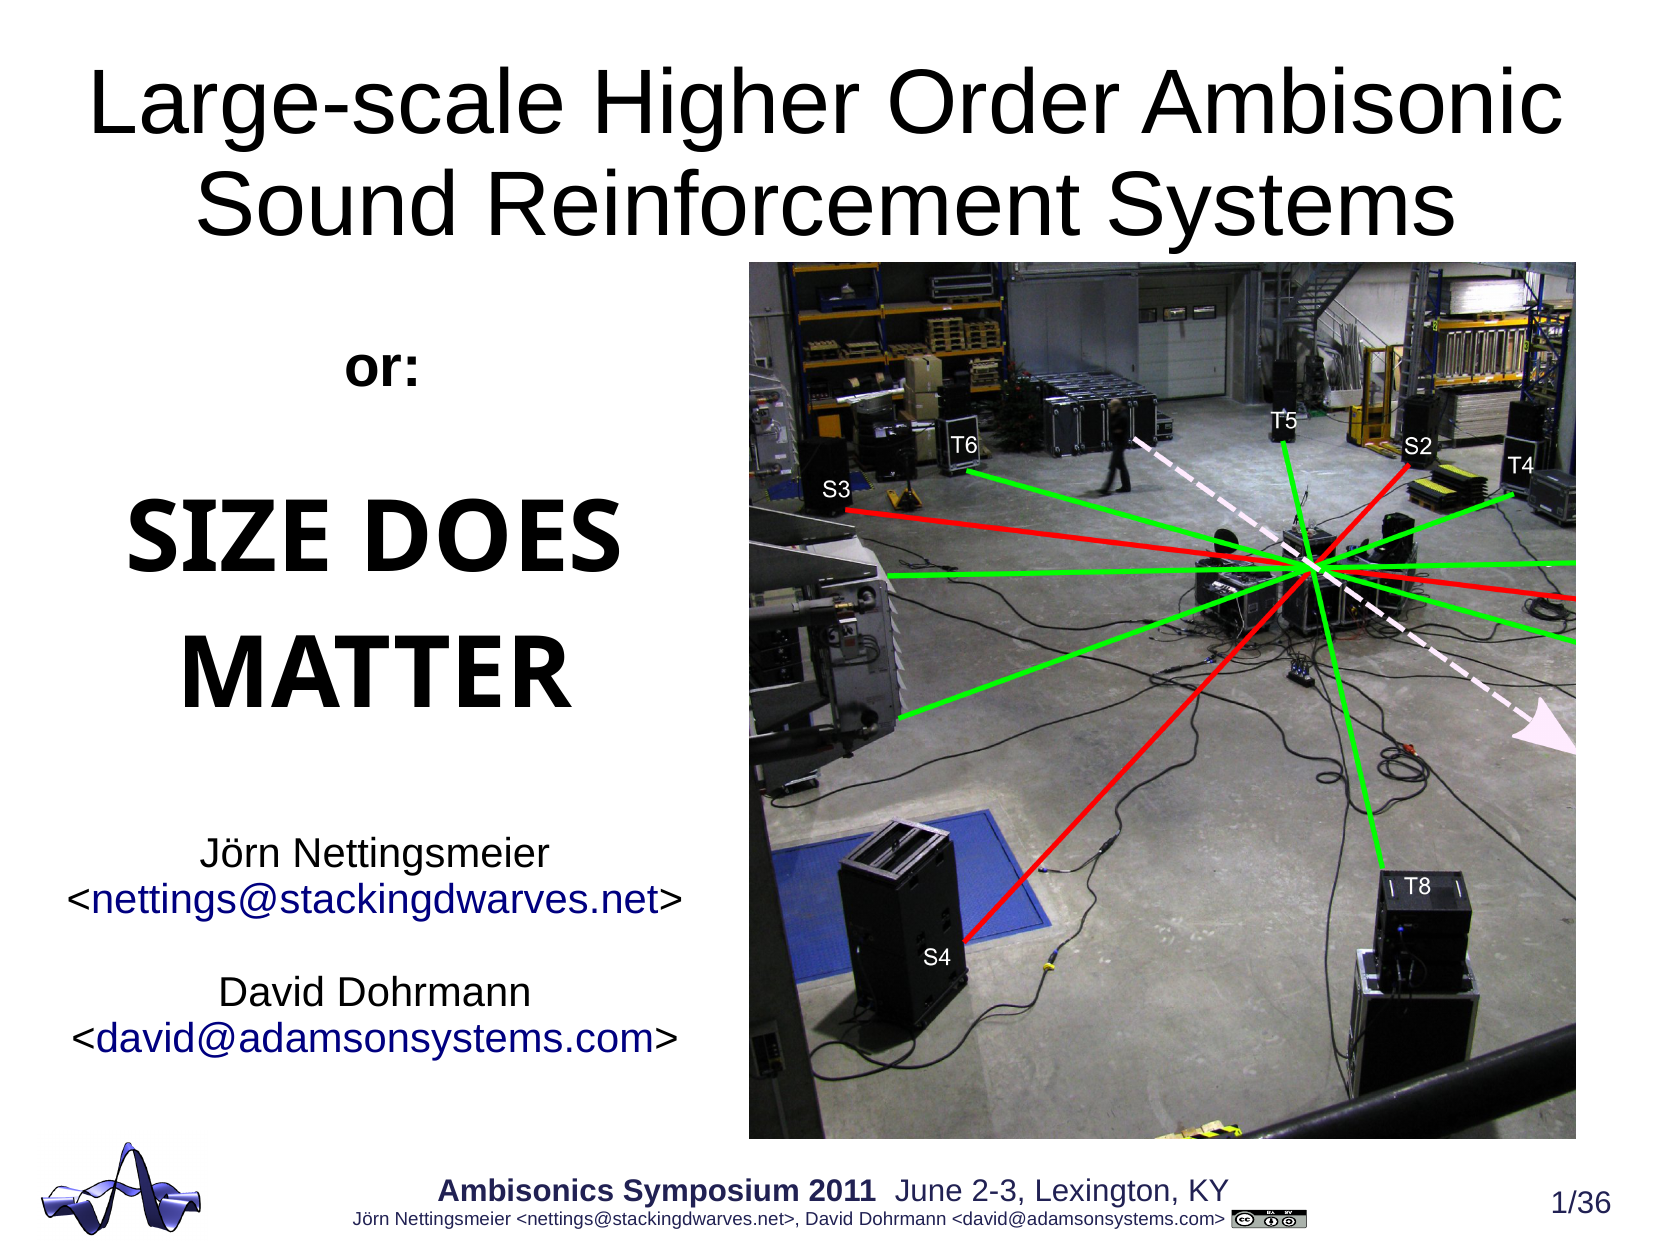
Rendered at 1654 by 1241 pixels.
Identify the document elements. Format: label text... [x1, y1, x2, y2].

title Large-scale Higher Order Ambisonic Sound Reinforcement Systems [82, 49, 1571, 257]
subtitle or: SIZE DOES MATTER Jörn Nettingsmeier <nettings@stackingdwarves.net> David Dohrmann <david@adamsonsystems.com> [37, 270, 713, 1126]
picture [749, 262, 1576, 1139]
picture [37, 1130, 208, 1241]
